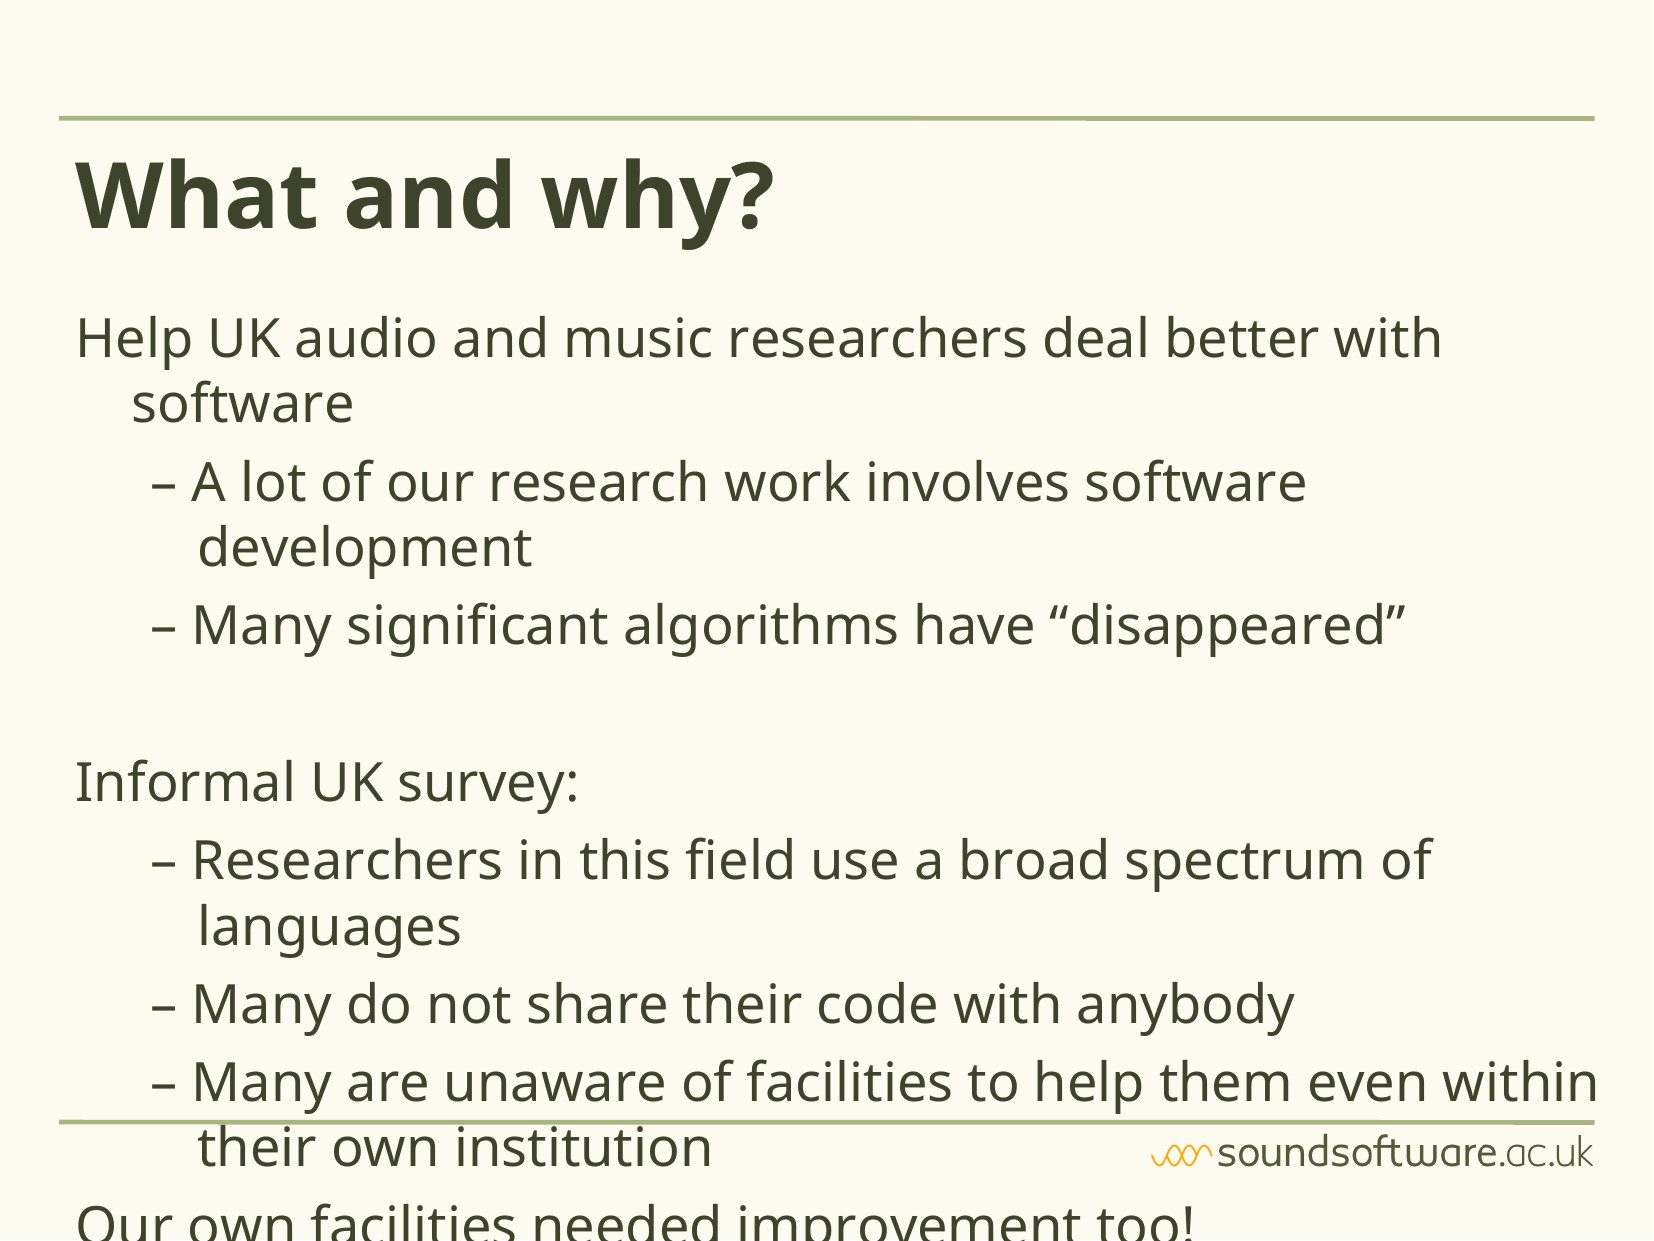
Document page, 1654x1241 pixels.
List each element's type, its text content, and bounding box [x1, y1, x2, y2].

title What and why? [59, 109, 1594, 274]
list Help UK audio and music researchers deal better with software – A lot of our research work involves software development – Many significant algorithms have “disappeared” Informal UK survey: – Researchers in this field use a broad spectrum of languages – Many do not share their code with anybody – Many are unaware of facilities to help them even within their own institution Our own facilities needed improvement too! [59, 295, 1624, 1144]
picture [1151, 1144, 1593, 1167]
